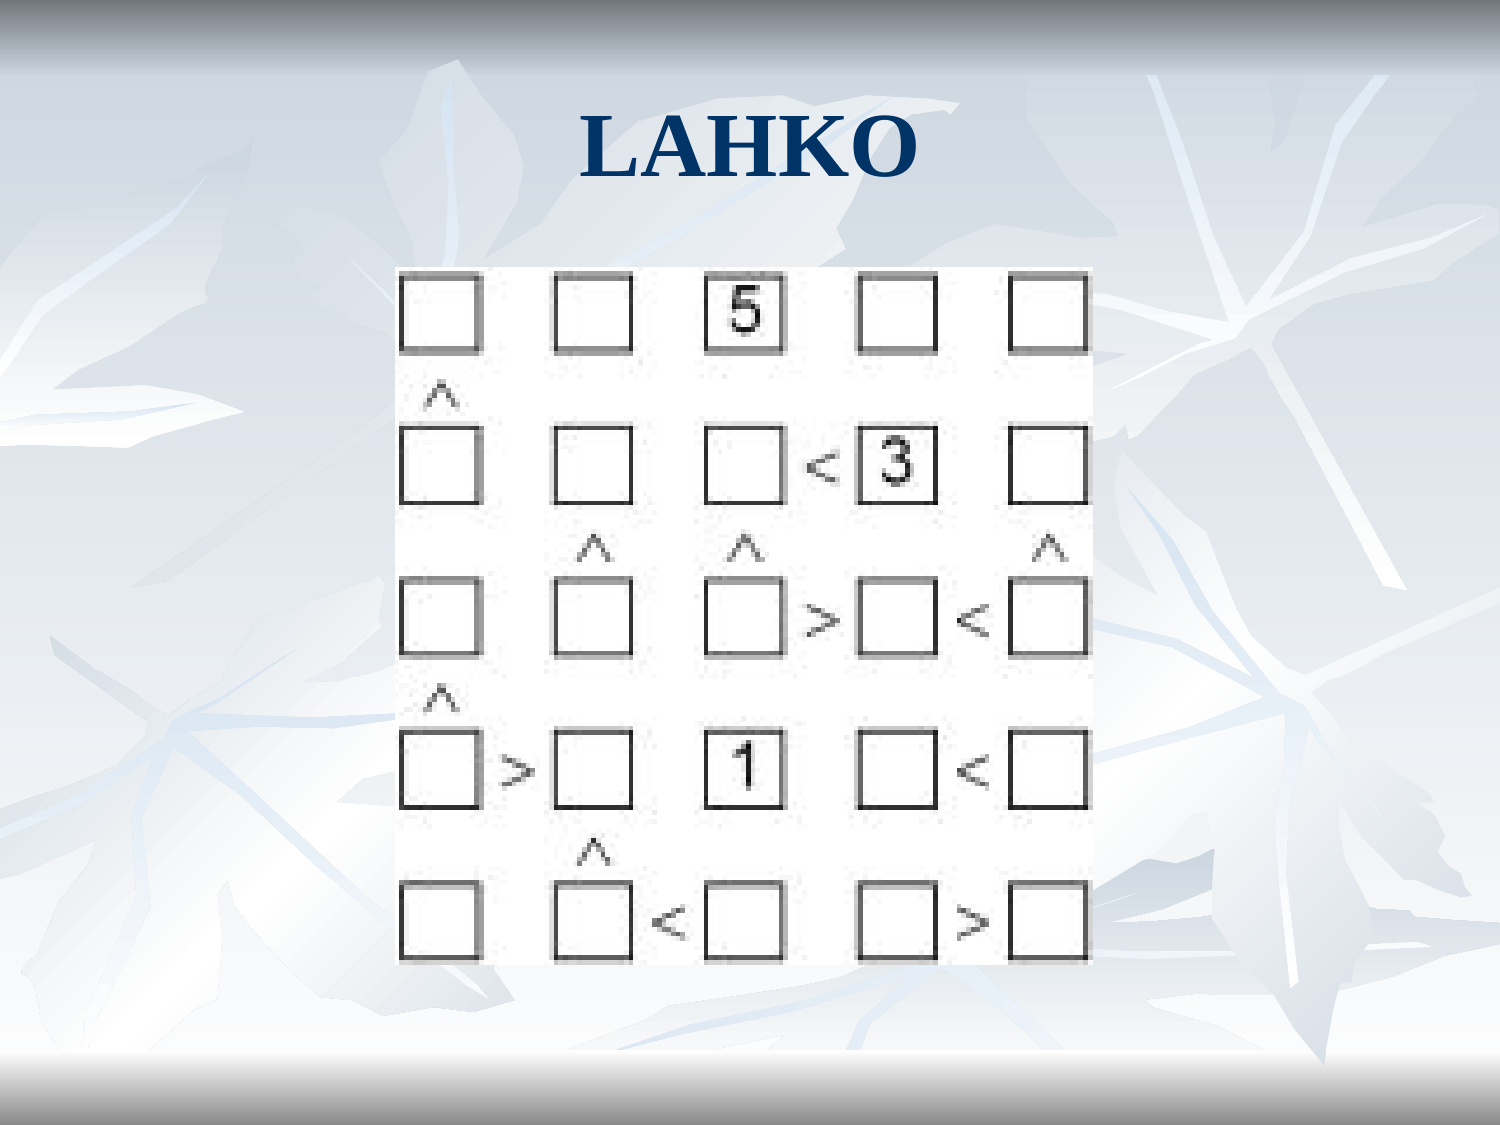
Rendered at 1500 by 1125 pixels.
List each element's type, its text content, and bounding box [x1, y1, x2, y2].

picture [395, 267, 1093, 965]
title LAHKO [75, 45, 1425, 234]
